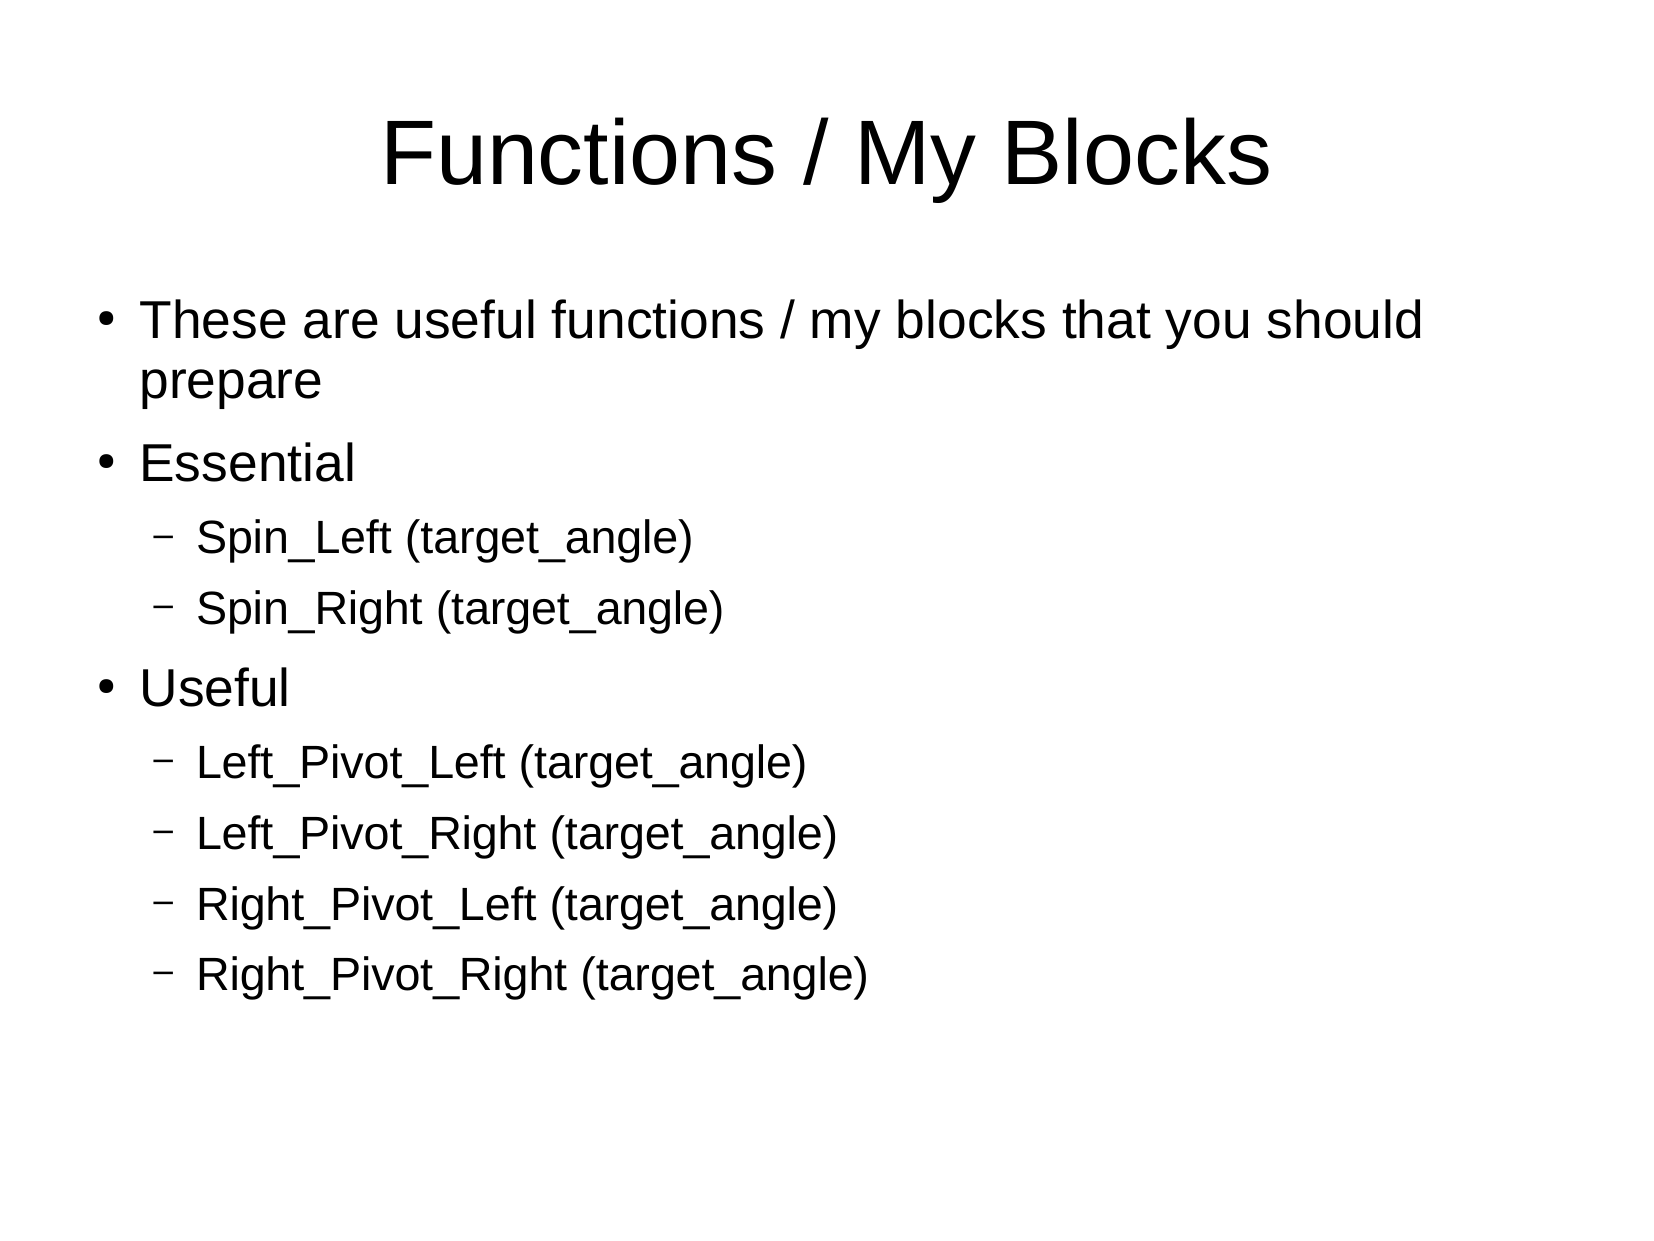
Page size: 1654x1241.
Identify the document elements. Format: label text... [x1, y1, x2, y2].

list These are useful functions / my blocks that you should prepare Essential Spin_Left (target_angle) Spin_Right (target_angle) Useful Left_Pivot_Left (target_angle) Left_Pivot_Right (target_angle) Right_Pivot_Left (target_angle) Right_Pivot_Right (target_angle) [82, 290, 1571, 1010]
title Functions / My Blocks [82, 49, 1571, 257]
